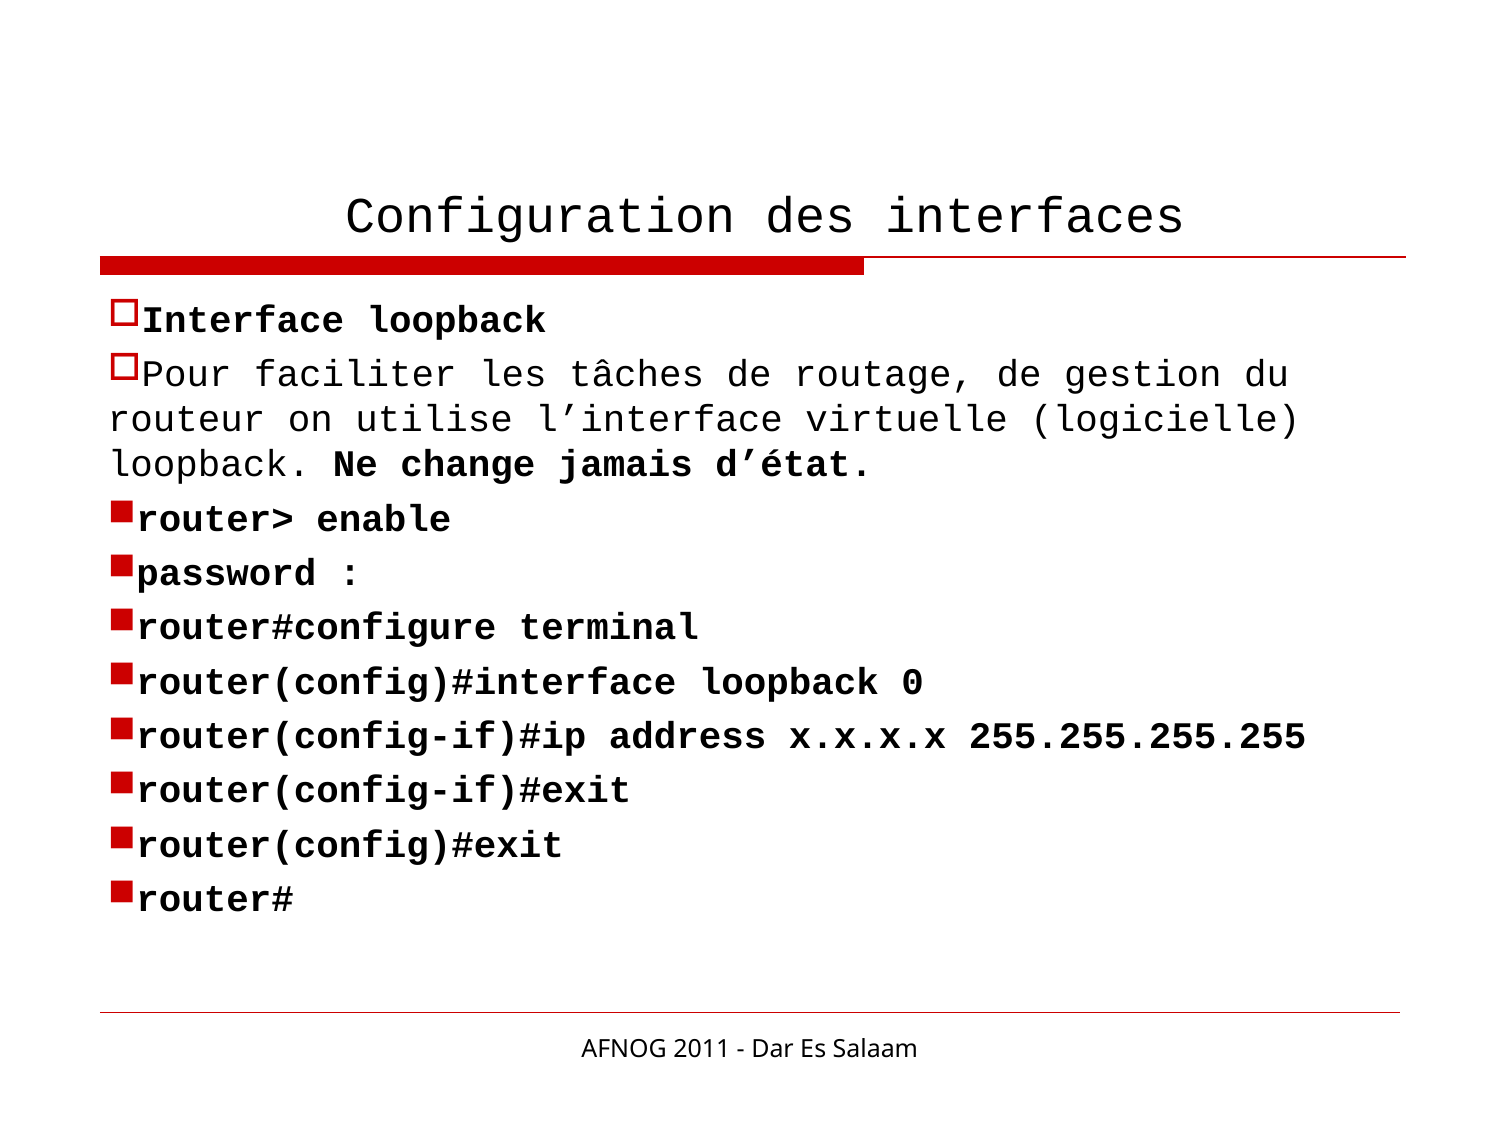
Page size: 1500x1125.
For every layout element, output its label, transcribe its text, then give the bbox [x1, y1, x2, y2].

text_box AFNOG 2011 - Dar Es Salaam [512, 1024, 988, 1103]
list Interface loopback Pour faciliter les tâches de routage, de gestion du routeur on utilise l’interface virtuelle (logicielle) loopback. Ne change jamais d’état. router> enable password : router#configure terminal router(config)#interface loopback 0 router(config-if)#ip address x.x.x.x 255.255.255.255 router(config-if)#exit router(config)#exit router# [92, 287, 1406, 988]
title Configuration des interfaces [94, 49, 1407, 250]
